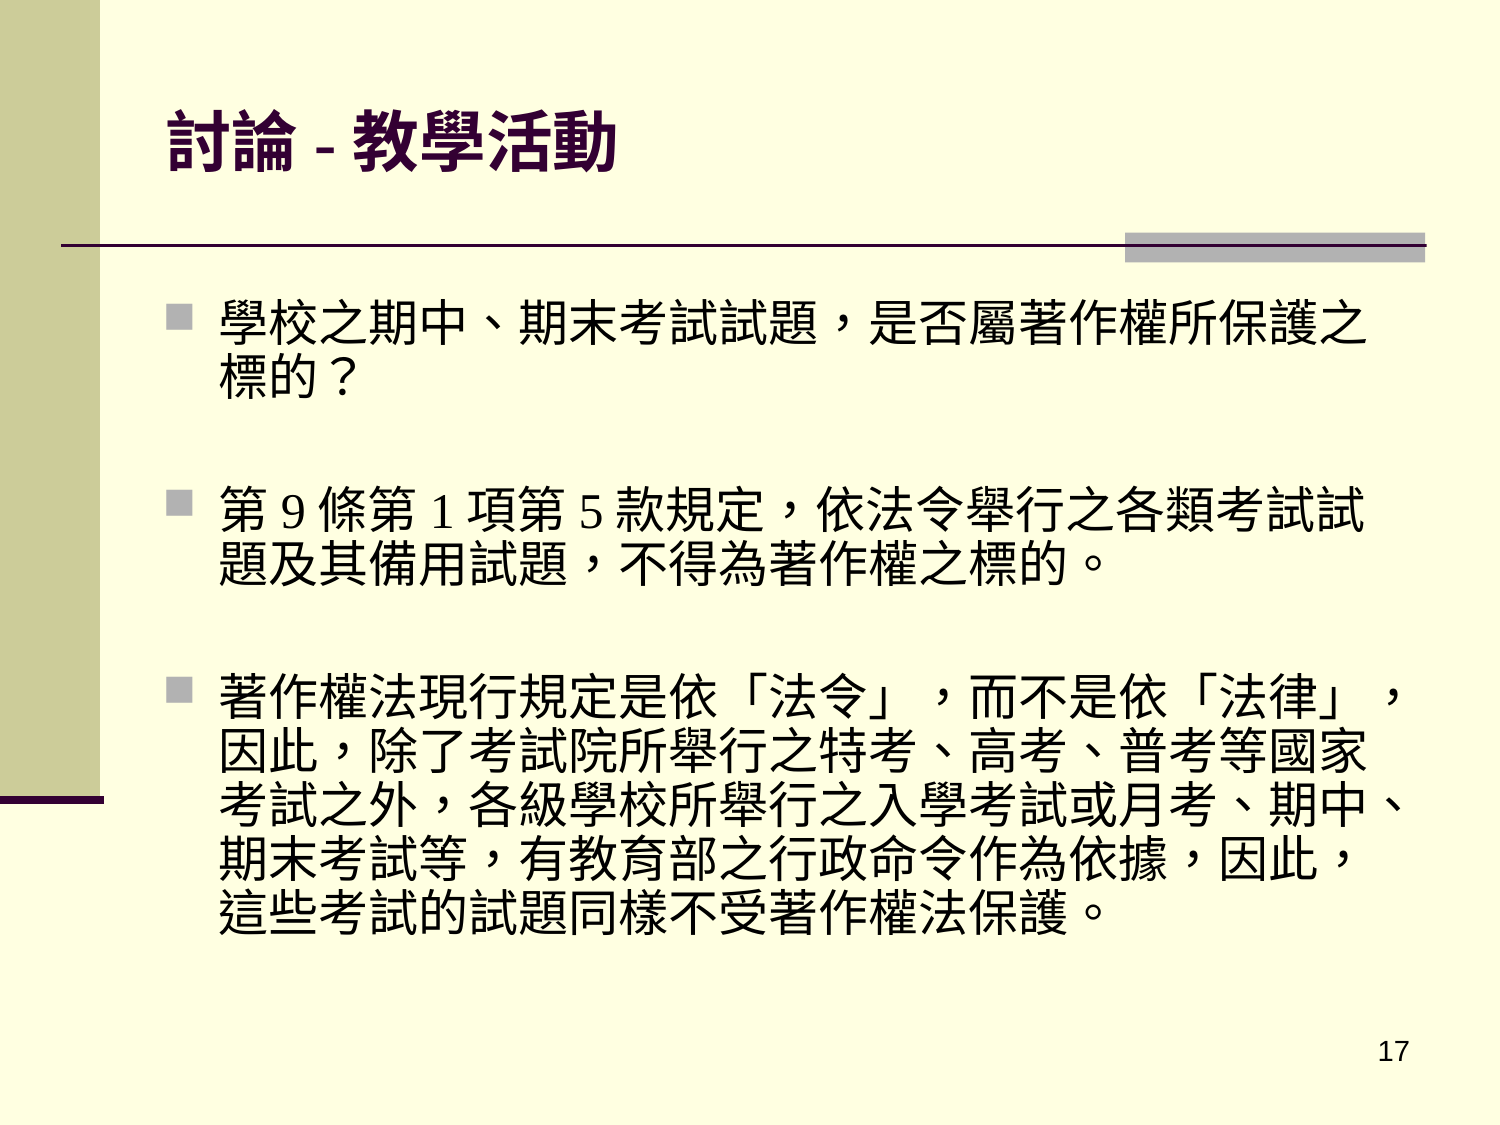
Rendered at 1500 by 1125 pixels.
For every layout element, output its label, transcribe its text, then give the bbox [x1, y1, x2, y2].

list 學校之期中、期末考試試題，是否屬著作權所保護之標的？ 第9條第1項第5款規定，依法令舉行之各類考試試題及其備用試題，不得為著作權之標的。 著作權法現行規定是依「法令」，而不是依「法律」，因此，除了考試院所舉行之特考、高考、普考等國家考試之外，各級學校所舉行之入學考試或月考、期中、期末考試等，有教育部之行政命令作為依據，因此，這些考試的試題同樣不受著作權法保護。 [147, 290, 1388, 1071]
text_box <編號> [1074, 1024, 1426, 1103]
title 討論-教學活動 [150, 45, 1426, 234]
